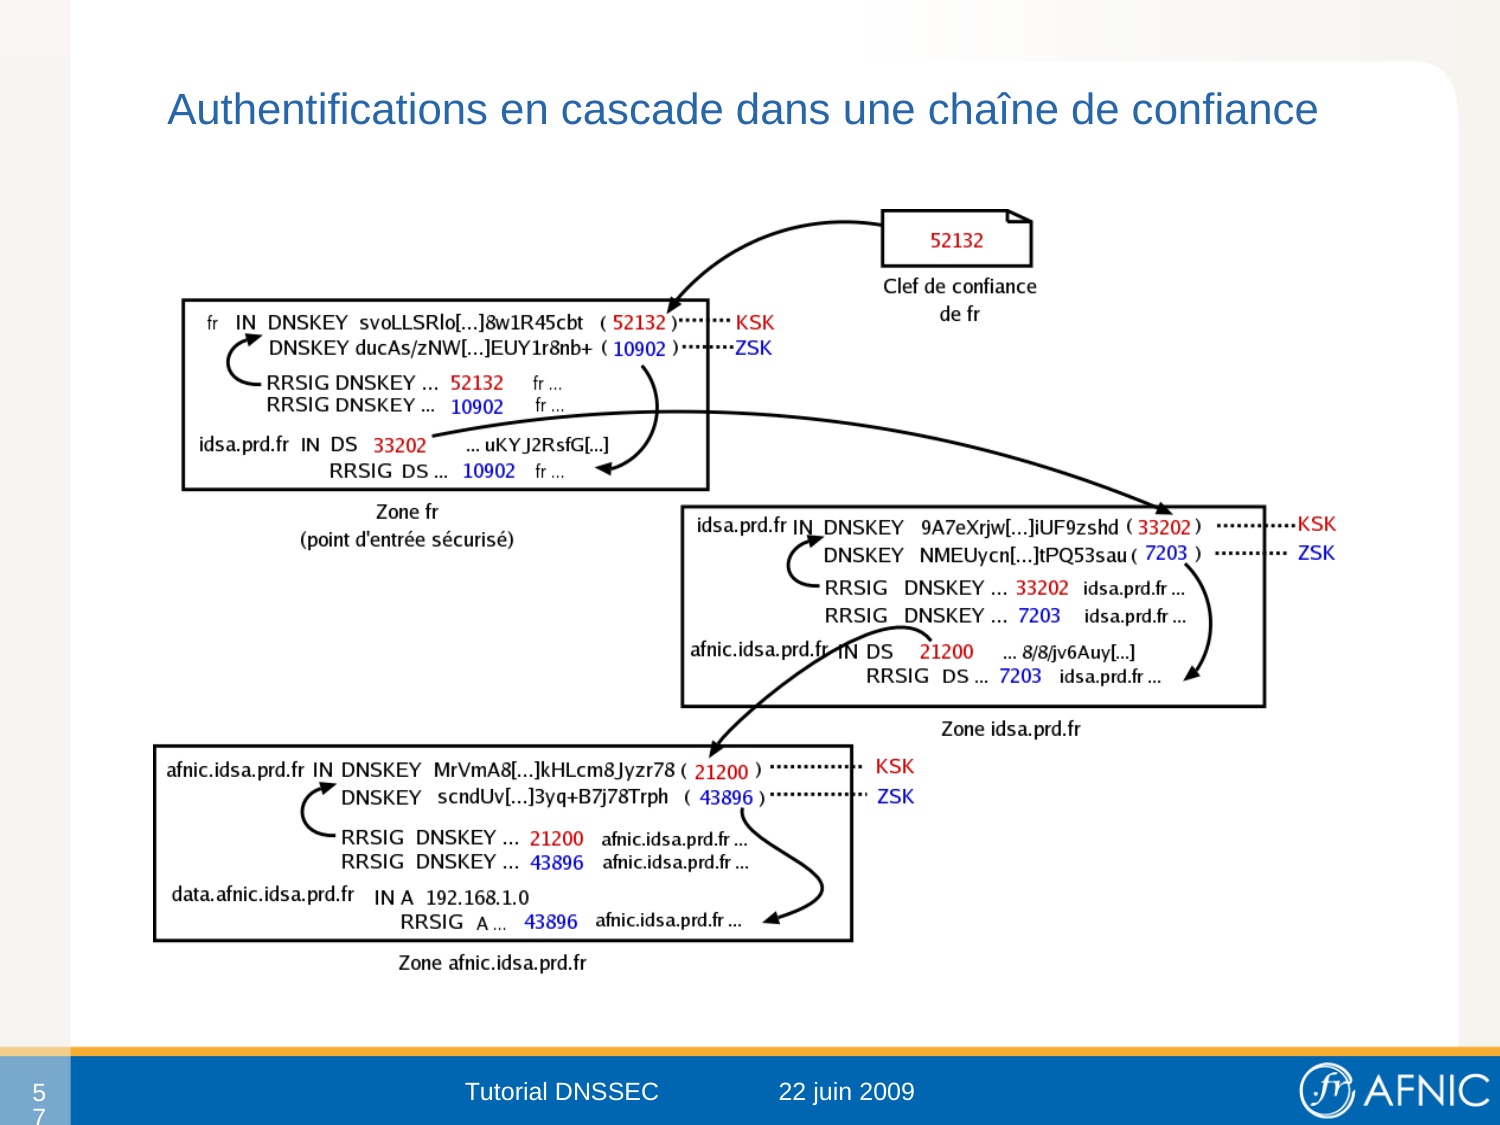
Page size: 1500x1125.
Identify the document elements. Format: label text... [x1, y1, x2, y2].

picture [0, 0, 1500, 1125]
title Authentifications en cascade dans une chaîne de confiance [103, 7, 1385, 207]
